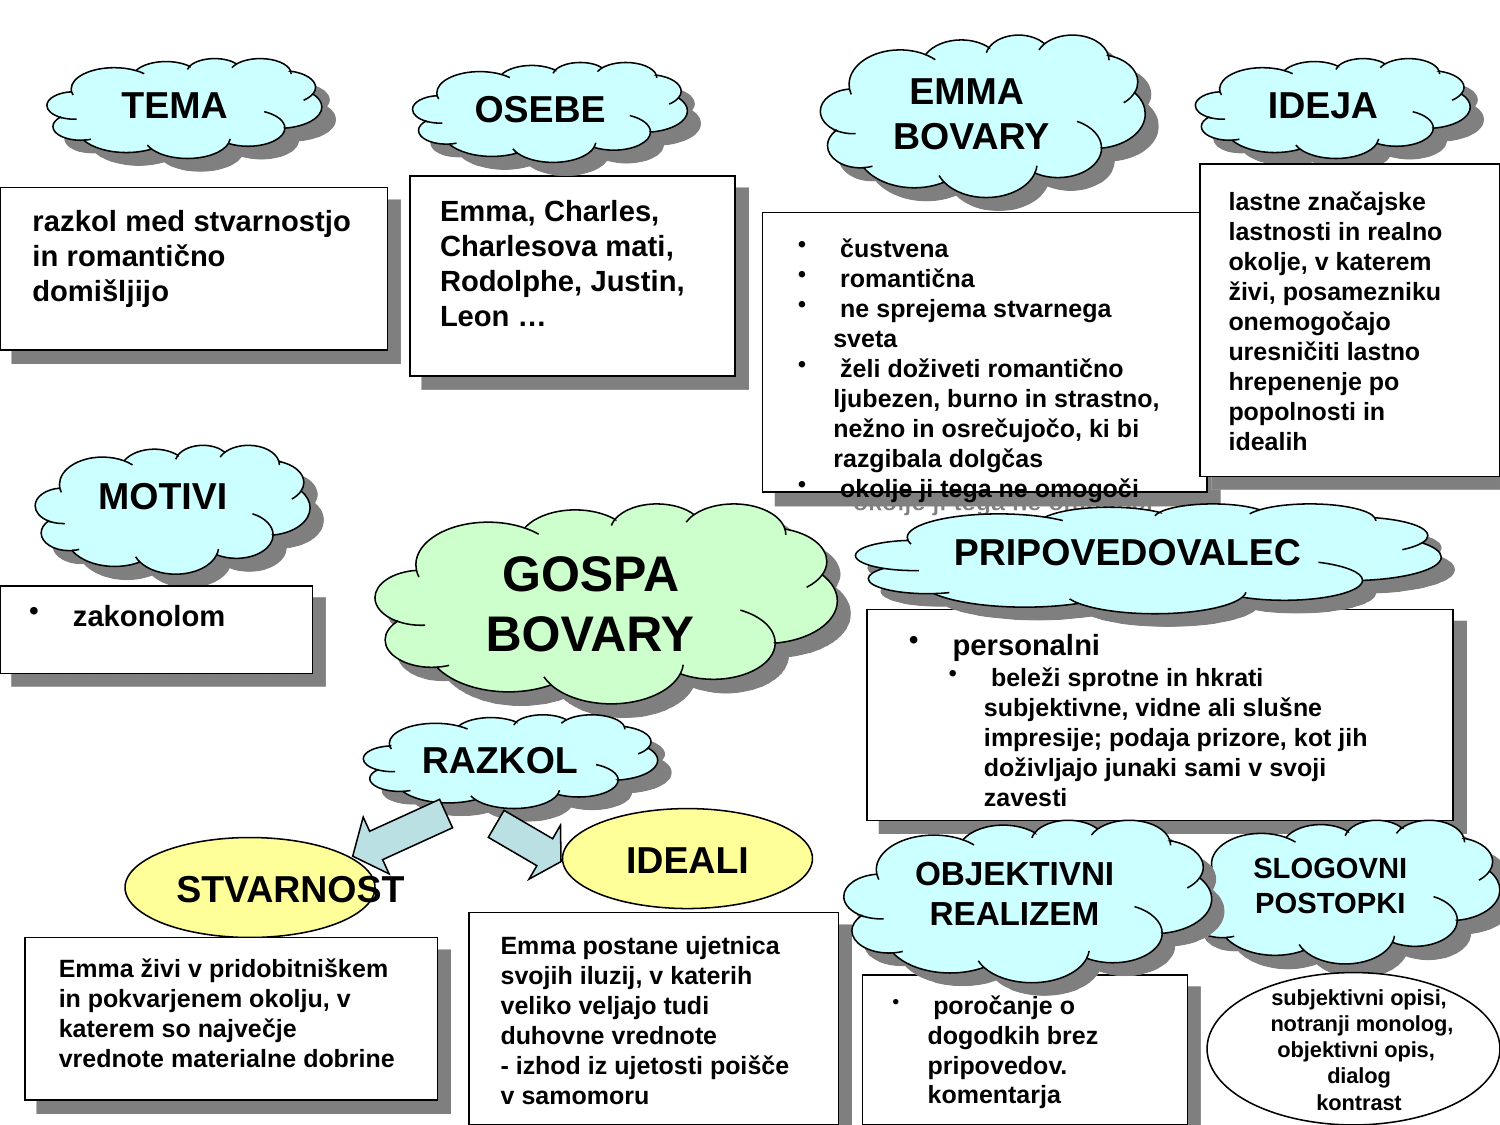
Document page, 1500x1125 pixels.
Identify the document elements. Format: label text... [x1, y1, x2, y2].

text_box EMMA BOVARY [820, 35, 1146, 198]
text_box Emma postane ujetnica svojih iluzij, v katerih veliko veljajo tudi duhovne vrednote - izhod iz ujetosti poišče v samomoru [468, 912, 839, 1125]
text_box PRIPOVEDOVALEC [855, 503, 1442, 614]
text_box OBJEKTIVNI REALIZEM [843, 820, 1212, 983]
text_box Emma, Charles, Charlesova mati, Rodolphe, Justin, Leon … [410, 175, 736, 376]
text_box poročanje o dogodkih brez pripovedov. komentarja [862, 974, 1188, 1125]
text_box zakonolom [0, 585, 313, 674]
text_box Emma živi v pridobitniškem in pokvarjenem okolju, v katerem so največje vrednote materialne dobrine [24, 937, 438, 1100]
text_box SLOGOVNI POSTOPKI [1193, 820, 1500, 964]
text_box RAZKOL [363, 714, 658, 809]
text_box IDEALI [562, 808, 813, 909]
text_box TEMA [46, 58, 322, 159]
text_box [488, 810, 562, 880]
text_box čustvena romantična ne sprejema stvarnega sveta želi doživeti romantično ljubezen, burno in strastno, nežno in osrečujočo, ki bi razgibala dolgčas okolje ji tega ne omogoči [762, 212, 1208, 493]
text_box [352, 799, 453, 874]
text_box STVARNOST [125, 837, 374, 937]
text_box MOTIVI [35, 445, 311, 575]
text_box lastne značajske lastnosti in realno okolje, v katerem živi, posamezniku onemogočajo uresničiti lastno hrepenenje po popolnosti in idealih [1199, 163, 1500, 477]
text_box personalni beleži sprotne in hkrati subjektivne, vidne ali slušne impresije; podaja prizore, kot jih doživljajo junaki sami v svoji zavesti [867, 609, 1454, 821]
text_box subjektivni opisi, notranji monolog, objektivni opis, dialog kontrast [1207, 972, 1500, 1125]
text_box IDEJA [1195, 58, 1471, 159]
text_box razkol med stvarnostjo in romantično domišljijo [0, 187, 388, 350]
text_box OSEBE [412, 62, 688, 163]
text_box GOSPA BOVARY [374, 503, 838, 704]
